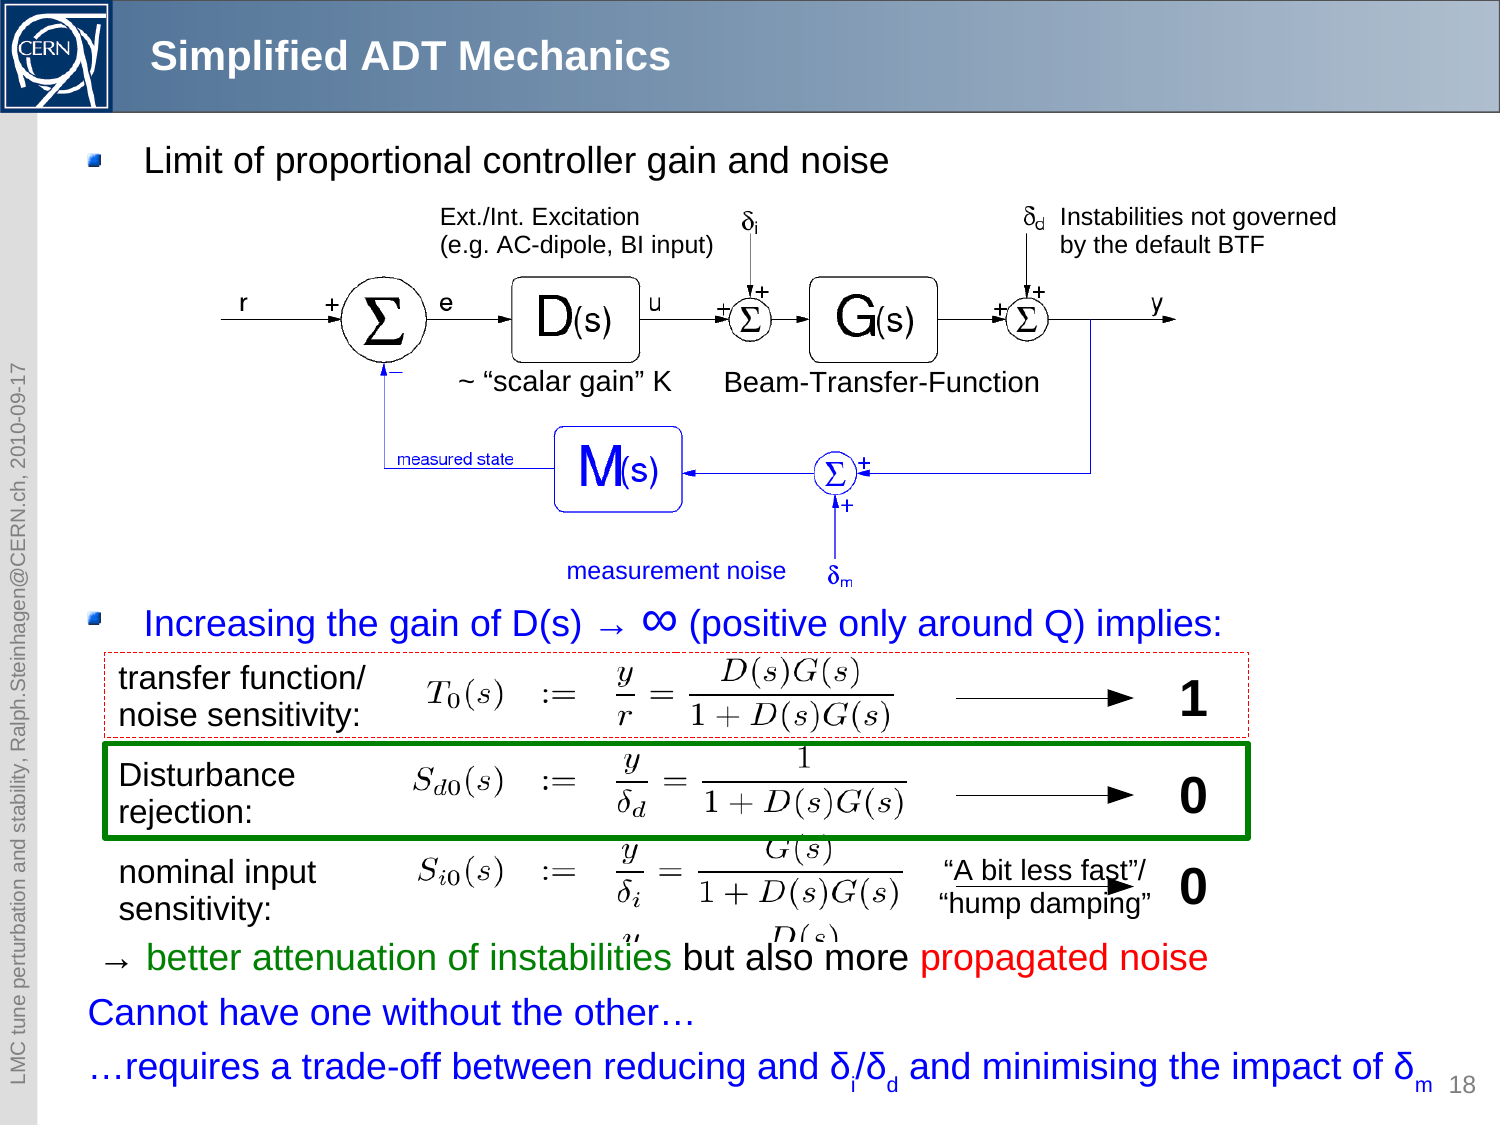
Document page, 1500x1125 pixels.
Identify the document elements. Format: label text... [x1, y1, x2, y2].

picture [0, 0, 113, 113]
list Limit of proportional controller gain and noise Increasing the gain of D(s) → ∞ (positive only around Q) implies: → better attenuation of instabilities but also more propagated noise Cannot have one without the other… …requires a trade-off between reducing and δi/δd and minimising the impact of δm [87, 137, 1438, 1097]
text_box Instabilities not governed by the default BTF [1045, 195, 1375, 267]
picture [220, 206, 1177, 587]
text_box Beam-Transfer-Function [708, 358, 1058, 406]
text_box ~ “scalar gain” K [443, 357, 697, 405]
title Simplified ADT Mechanics [150, 7, 1367, 106]
text_box measurement noise [551, 549, 803, 593]
text_box Ext./Int. Excitation (e.g. AC-dipole, BI input) [425, 195, 737, 266]
